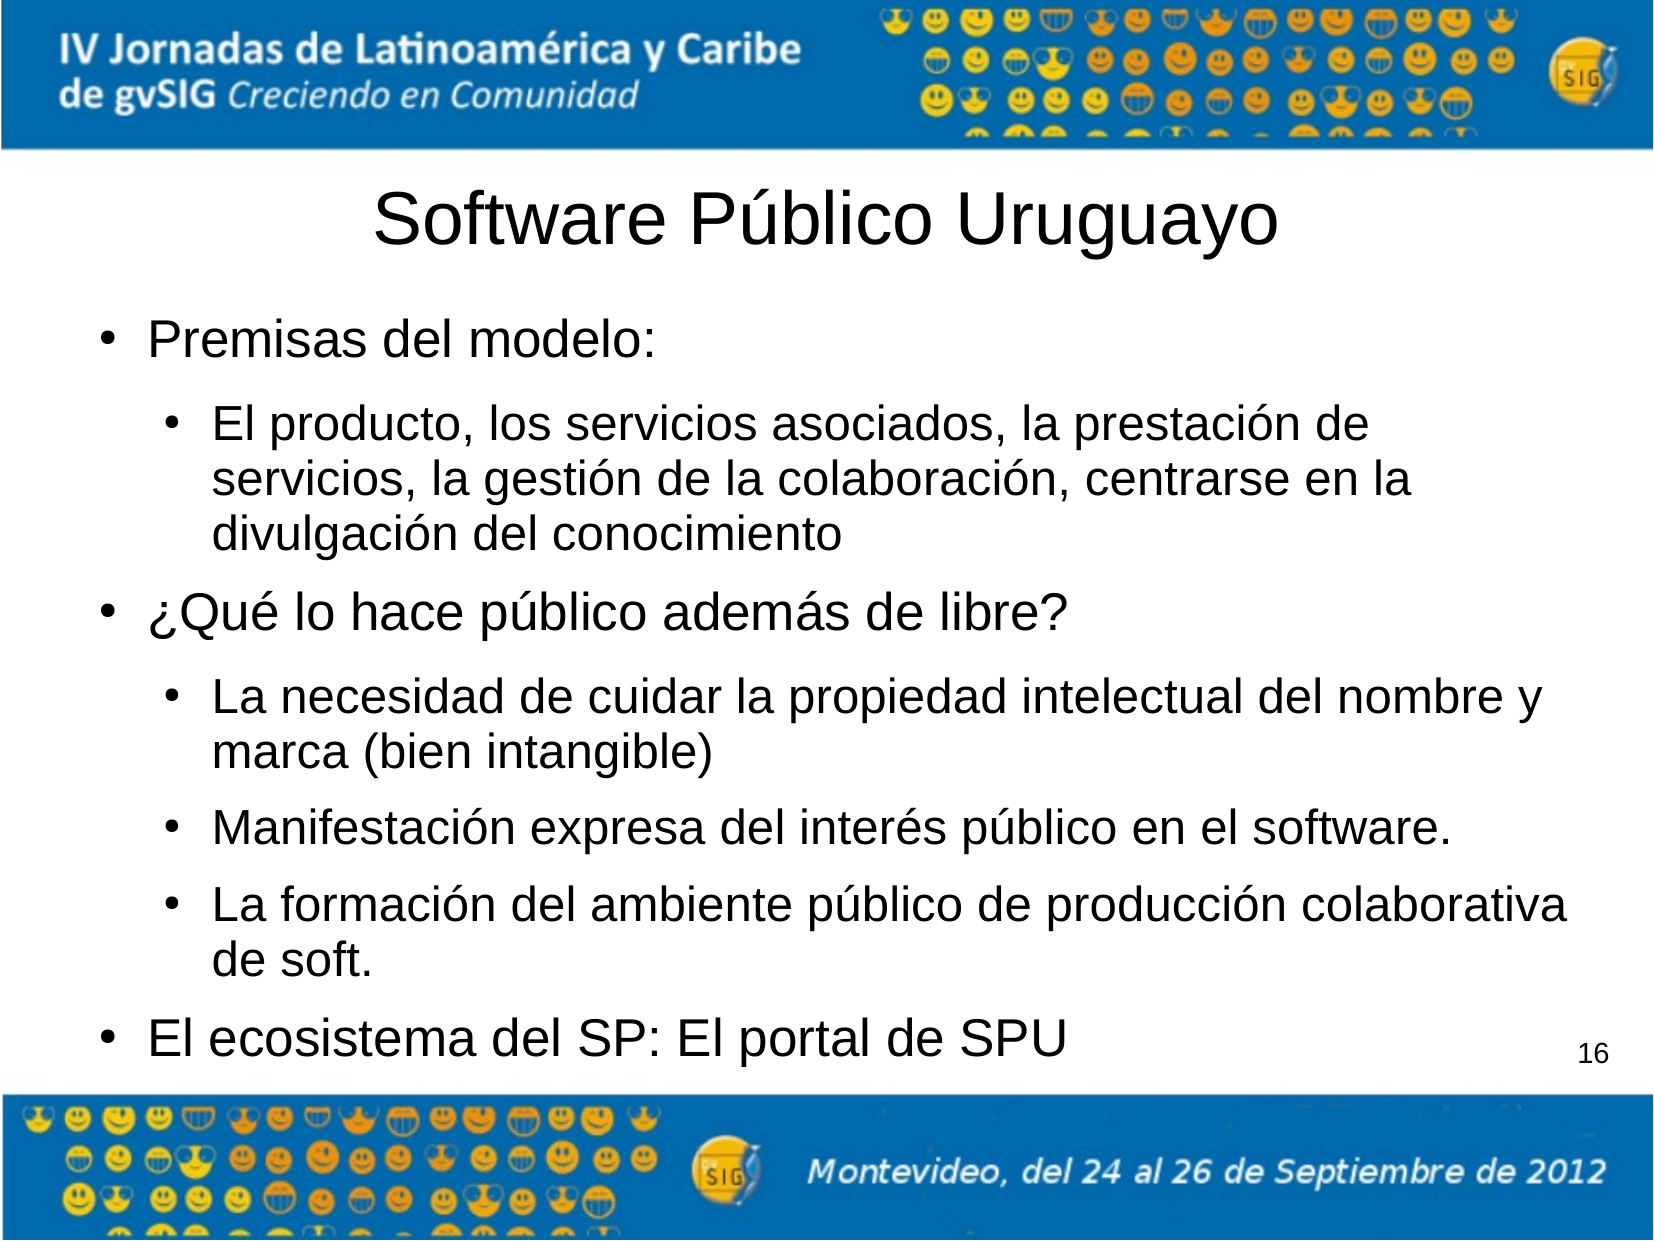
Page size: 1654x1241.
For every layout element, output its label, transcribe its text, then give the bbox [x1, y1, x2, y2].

title Software Público Uruguayo [82, 168, 1571, 269]
picture [0, 0, 1654, 1240]
list Premisas del modelo: El producto, los servicios asociados, la prestación de servicios, la gestión de la colaboración, centrarse en la divulgación del conocimiento ¿Qué lo hace público además de libre? La necesidad de cuidar la propiedad intelectual del nombre y marca (bien intangible) Manifestación expresa del interés público en el software. La formación del ambiente público de producción colaborativa de soft. El ecosistema del SP: El portal de SPU [82, 309, 1571, 1070]
